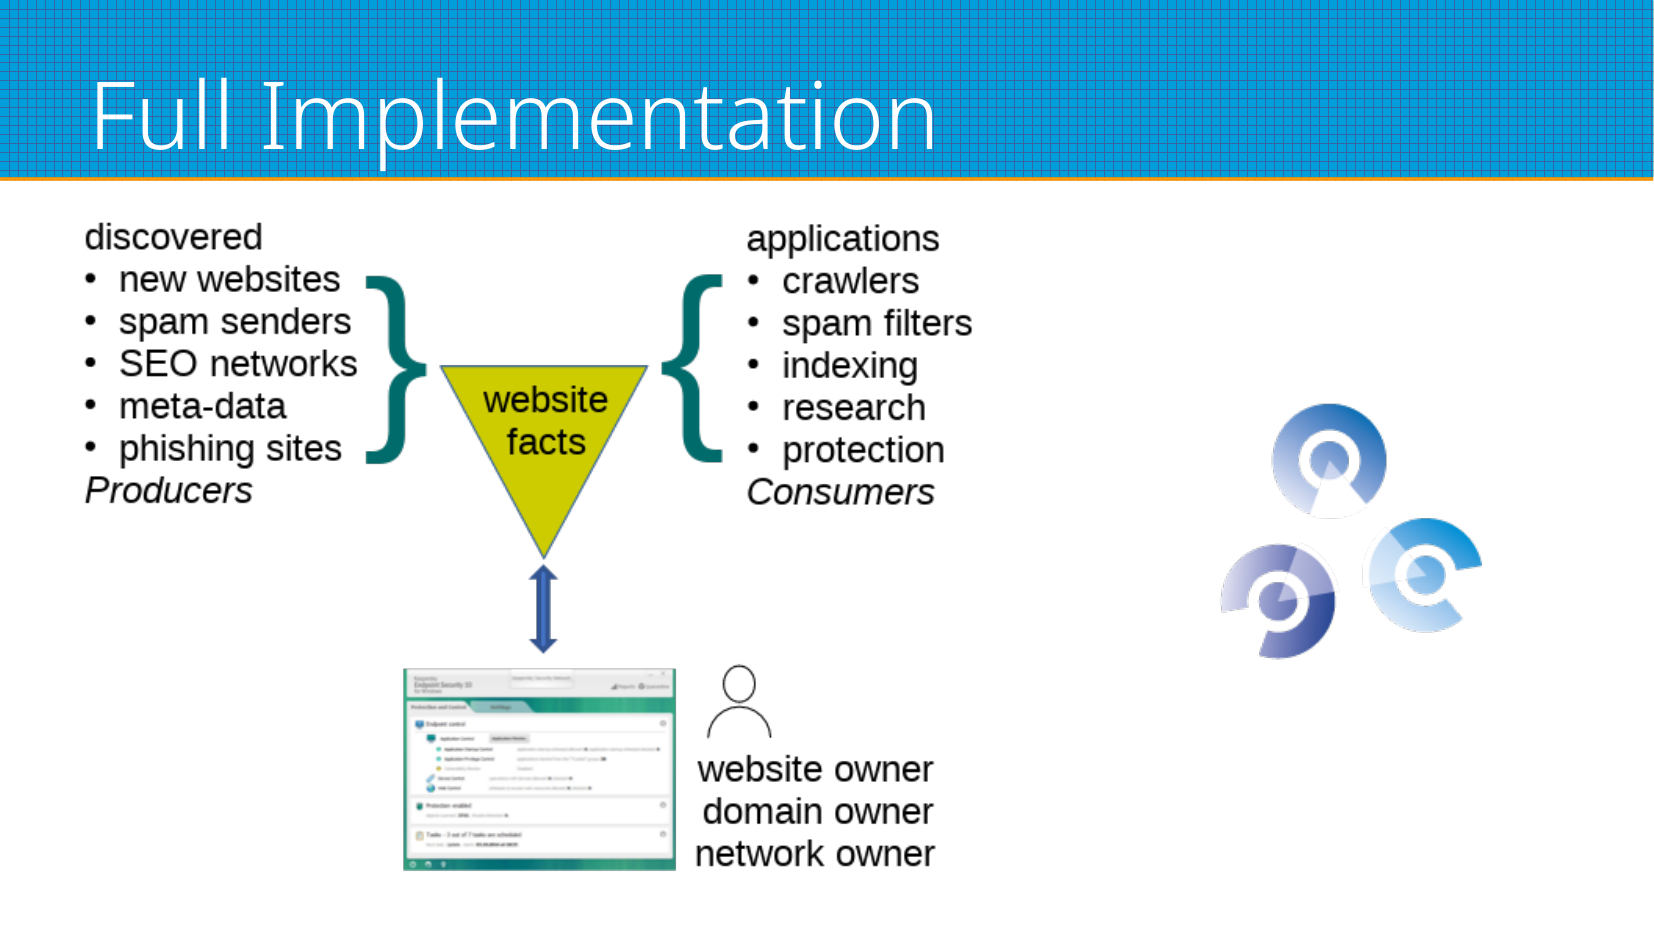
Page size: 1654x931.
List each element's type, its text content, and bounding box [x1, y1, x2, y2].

picture [1211, 398, 1493, 669]
picture [69, 209, 989, 882]
title Full Implementation [88, 14, 1565, 178]
